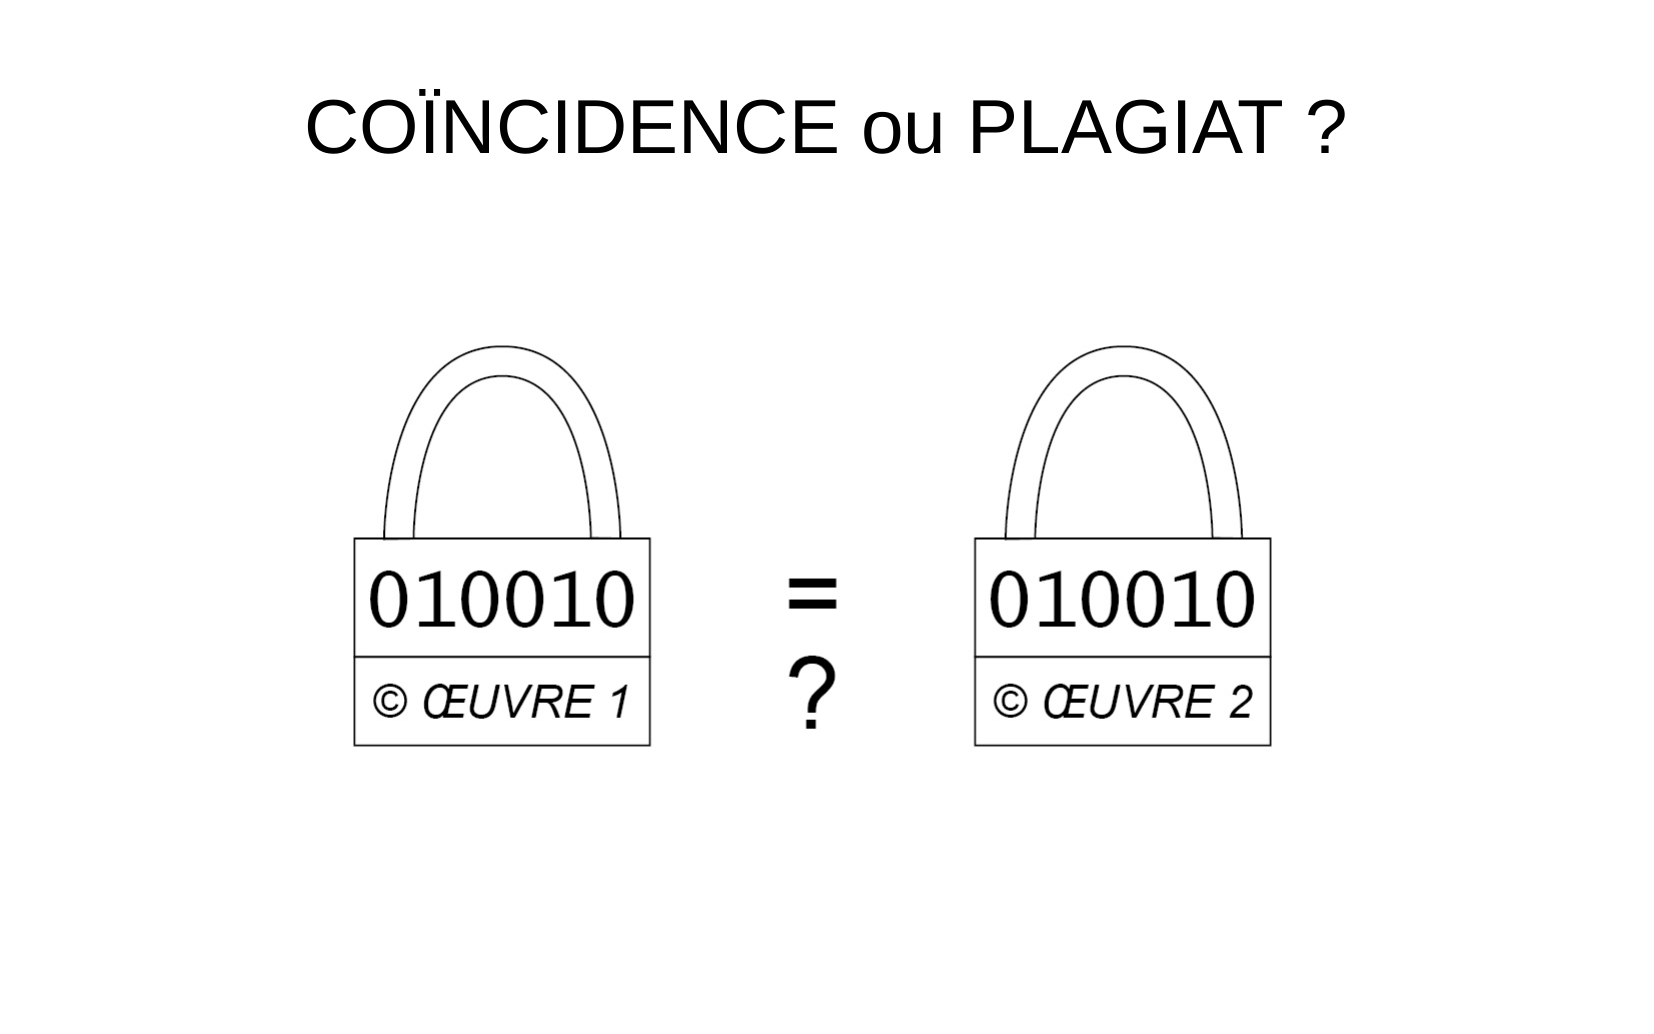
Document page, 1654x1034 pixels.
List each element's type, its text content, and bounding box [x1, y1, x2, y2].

picture [0, 73, 1654, 1019]
title COÏNCIDENCE ou PLAGIAT ? [82, 41, 1571, 214]
